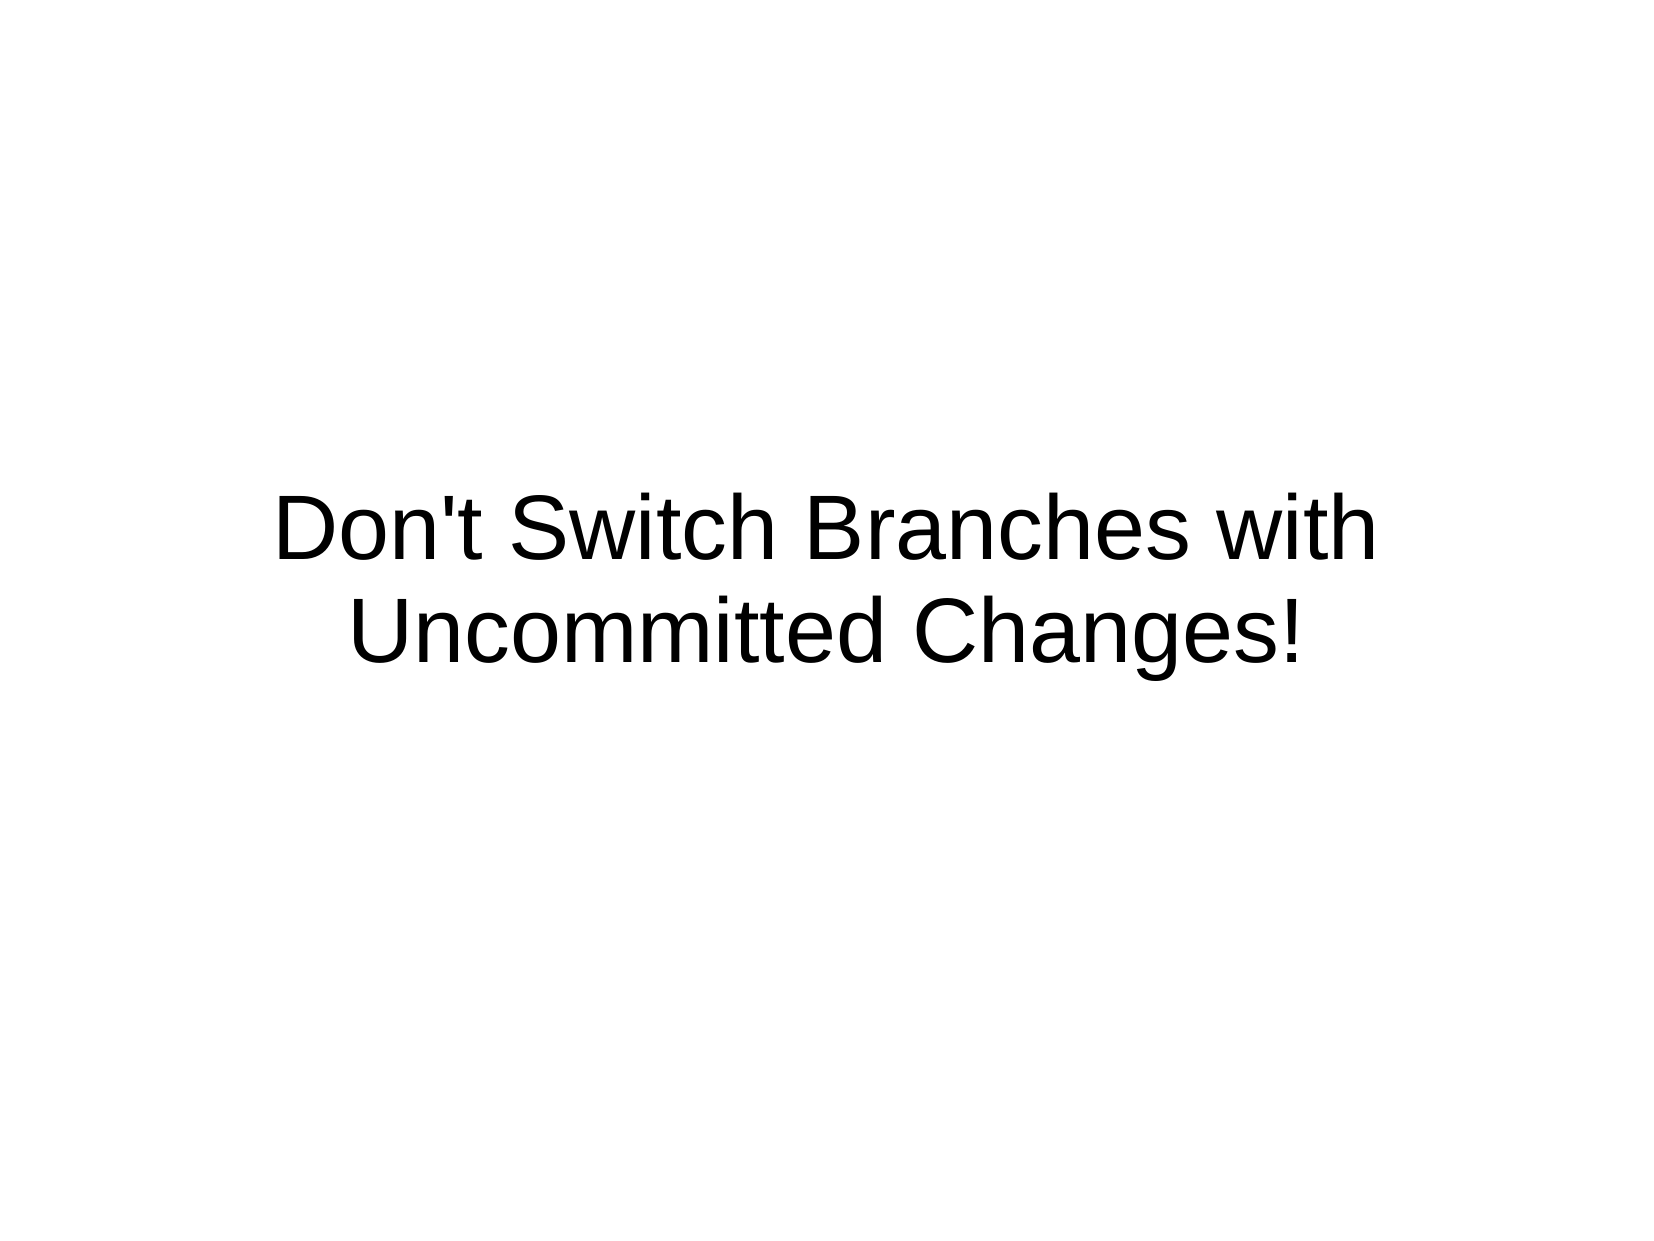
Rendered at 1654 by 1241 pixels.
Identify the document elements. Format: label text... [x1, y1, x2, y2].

subtitle Don't Switch Branches with Uncommitted Changes! [82, 49, 1571, 1109]
